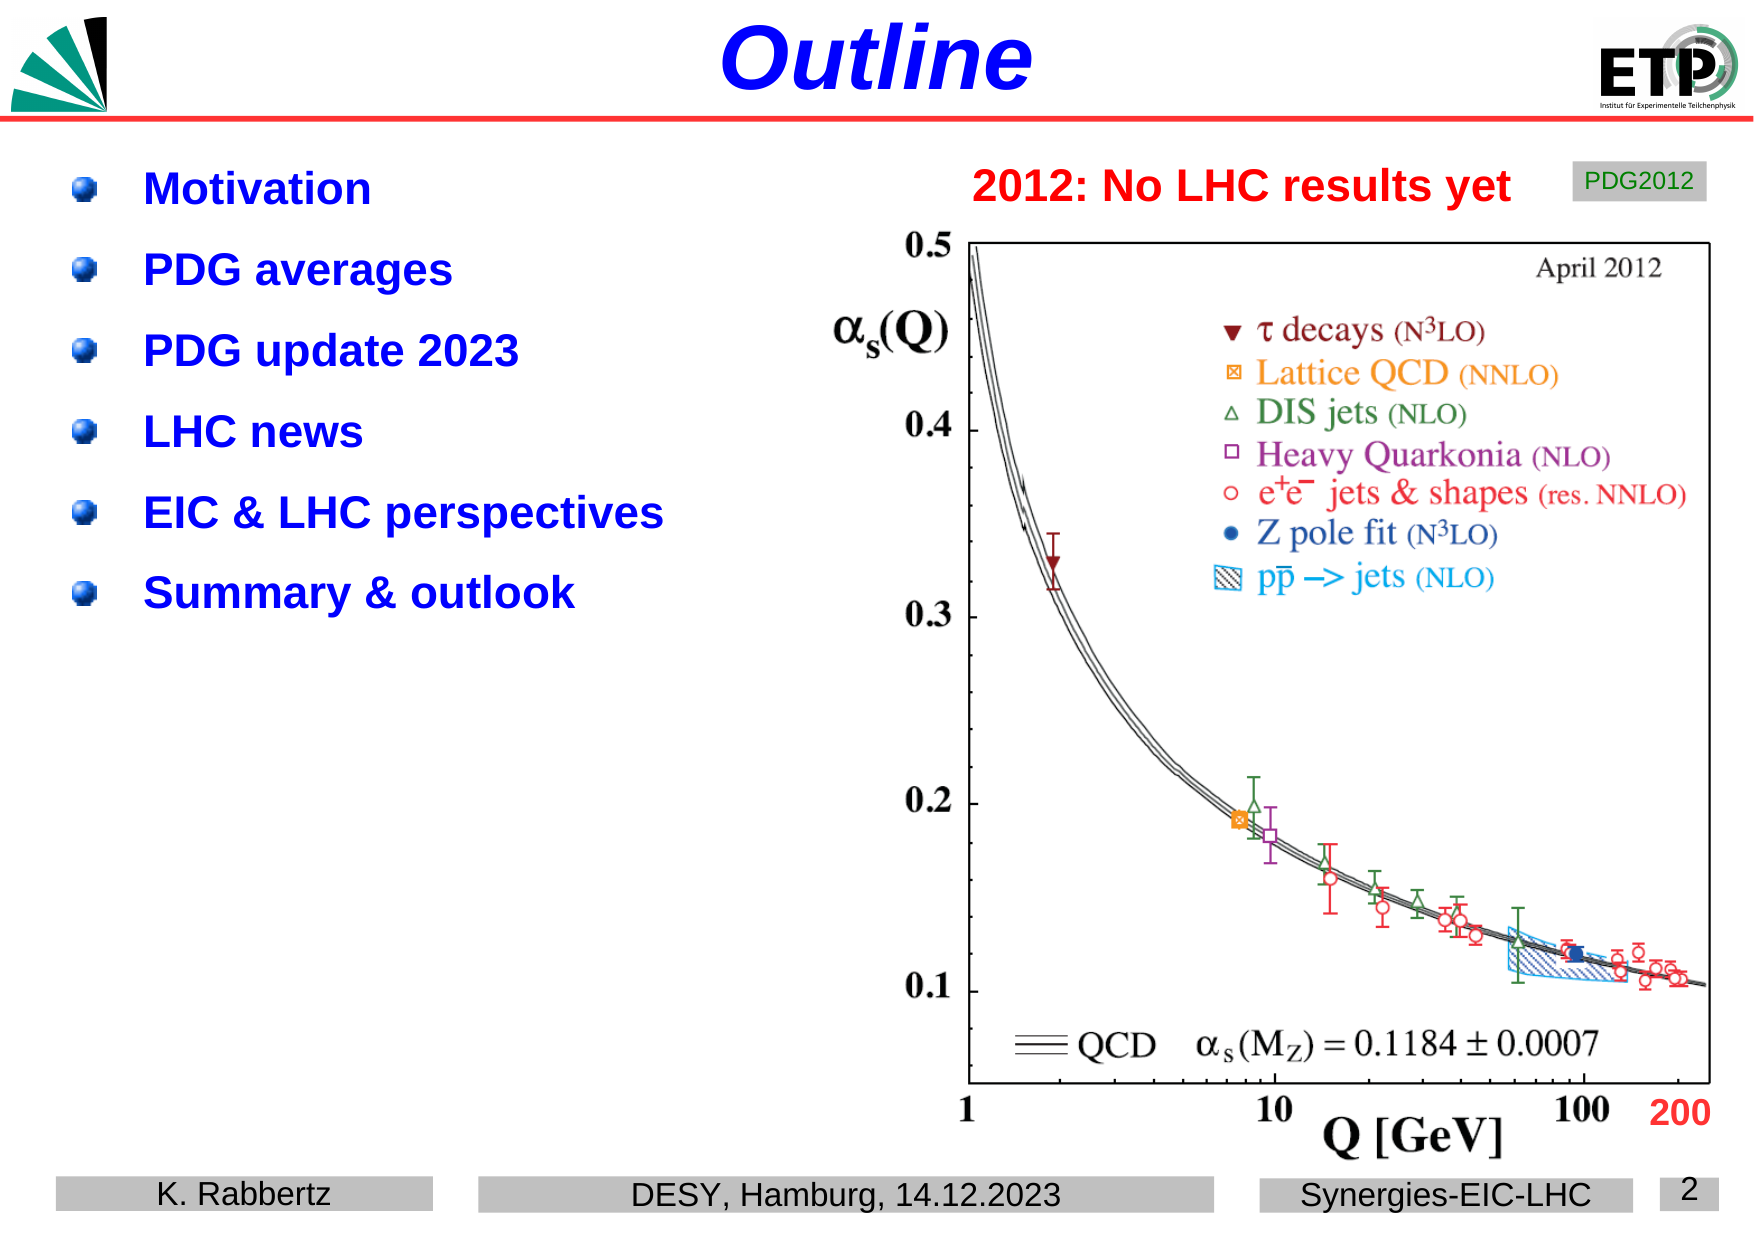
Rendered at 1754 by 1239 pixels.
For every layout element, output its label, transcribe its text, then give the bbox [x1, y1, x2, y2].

picture [1593, 17, 1745, 112]
text_box 2012: No LHC results yet [960, 153, 1524, 217]
text_box PDG2012 [1572, 161, 1707, 202]
title Outline [129, 0, 1545, 114]
text_box 200 [1637, 1085, 1724, 1140]
list Motivation PDG averages PDG update 2023 LHC news EIC & LHC perspectives Summary & outlook [60, 163, 823, 1146]
picture [11, 17, 107, 113]
picture [827, 224, 1722, 1165]
